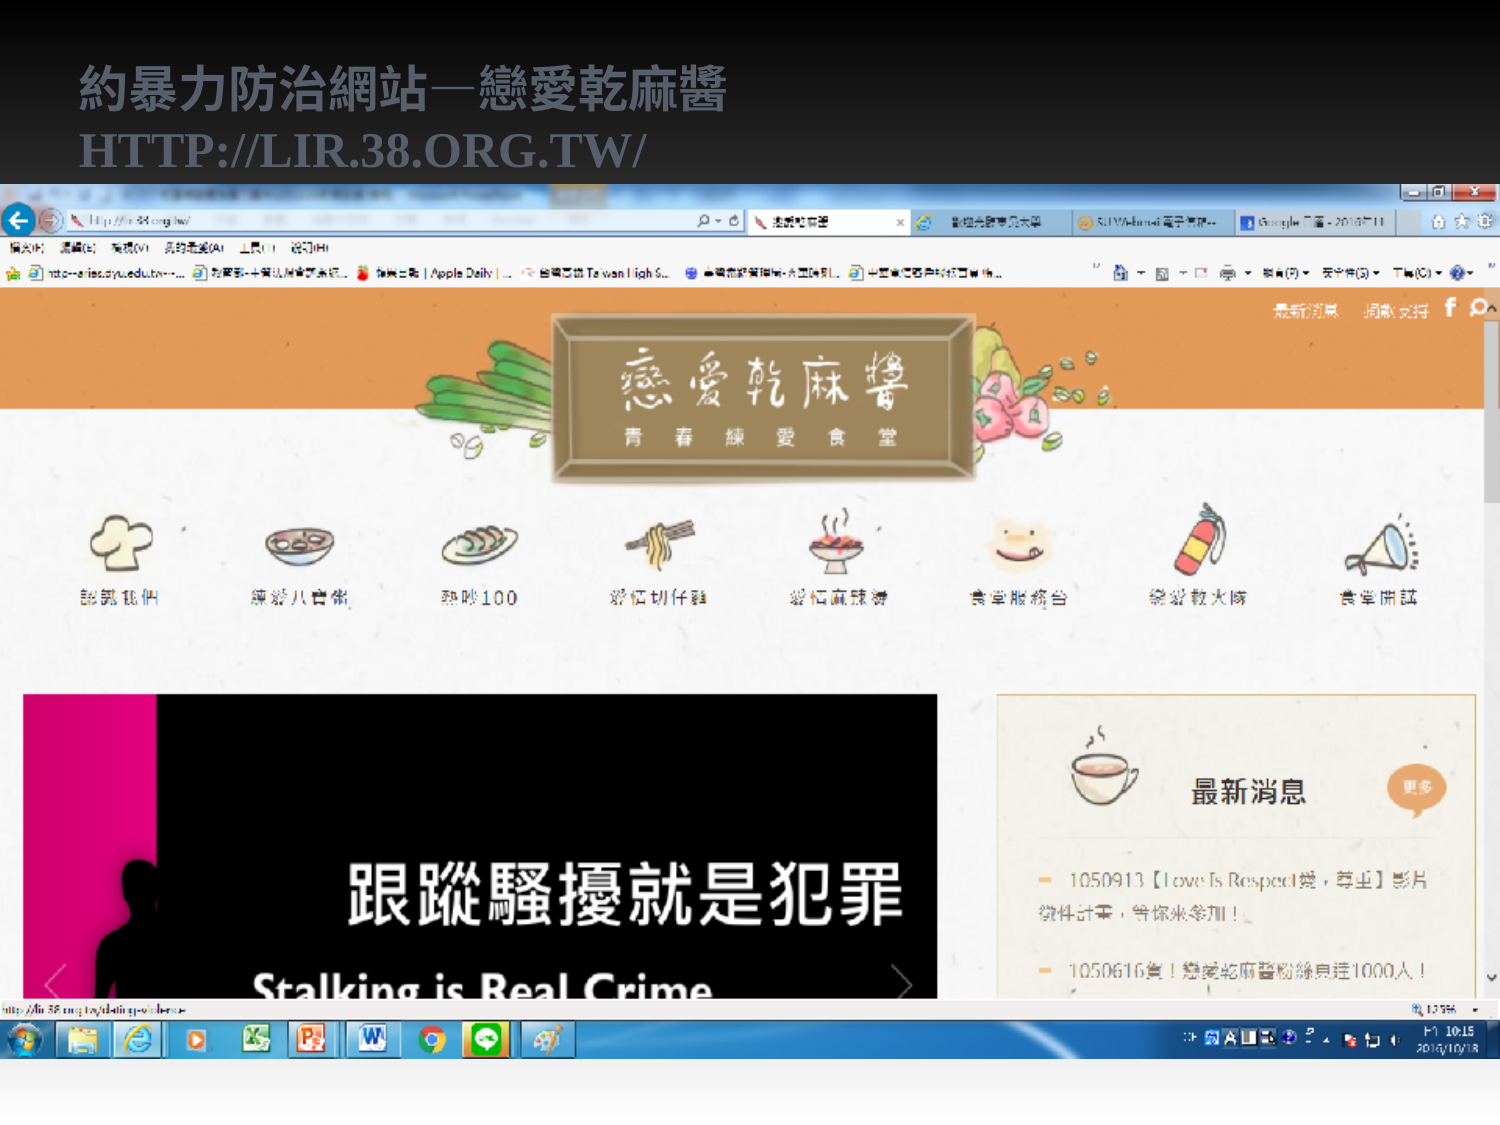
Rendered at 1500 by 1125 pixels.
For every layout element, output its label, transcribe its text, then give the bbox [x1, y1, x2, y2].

picture [0, 184, 1500, 1059]
title 約暴力防治網站—戀愛乾麻醬 http://lir.38.org.tw/ [64, 54, 1436, 184]
